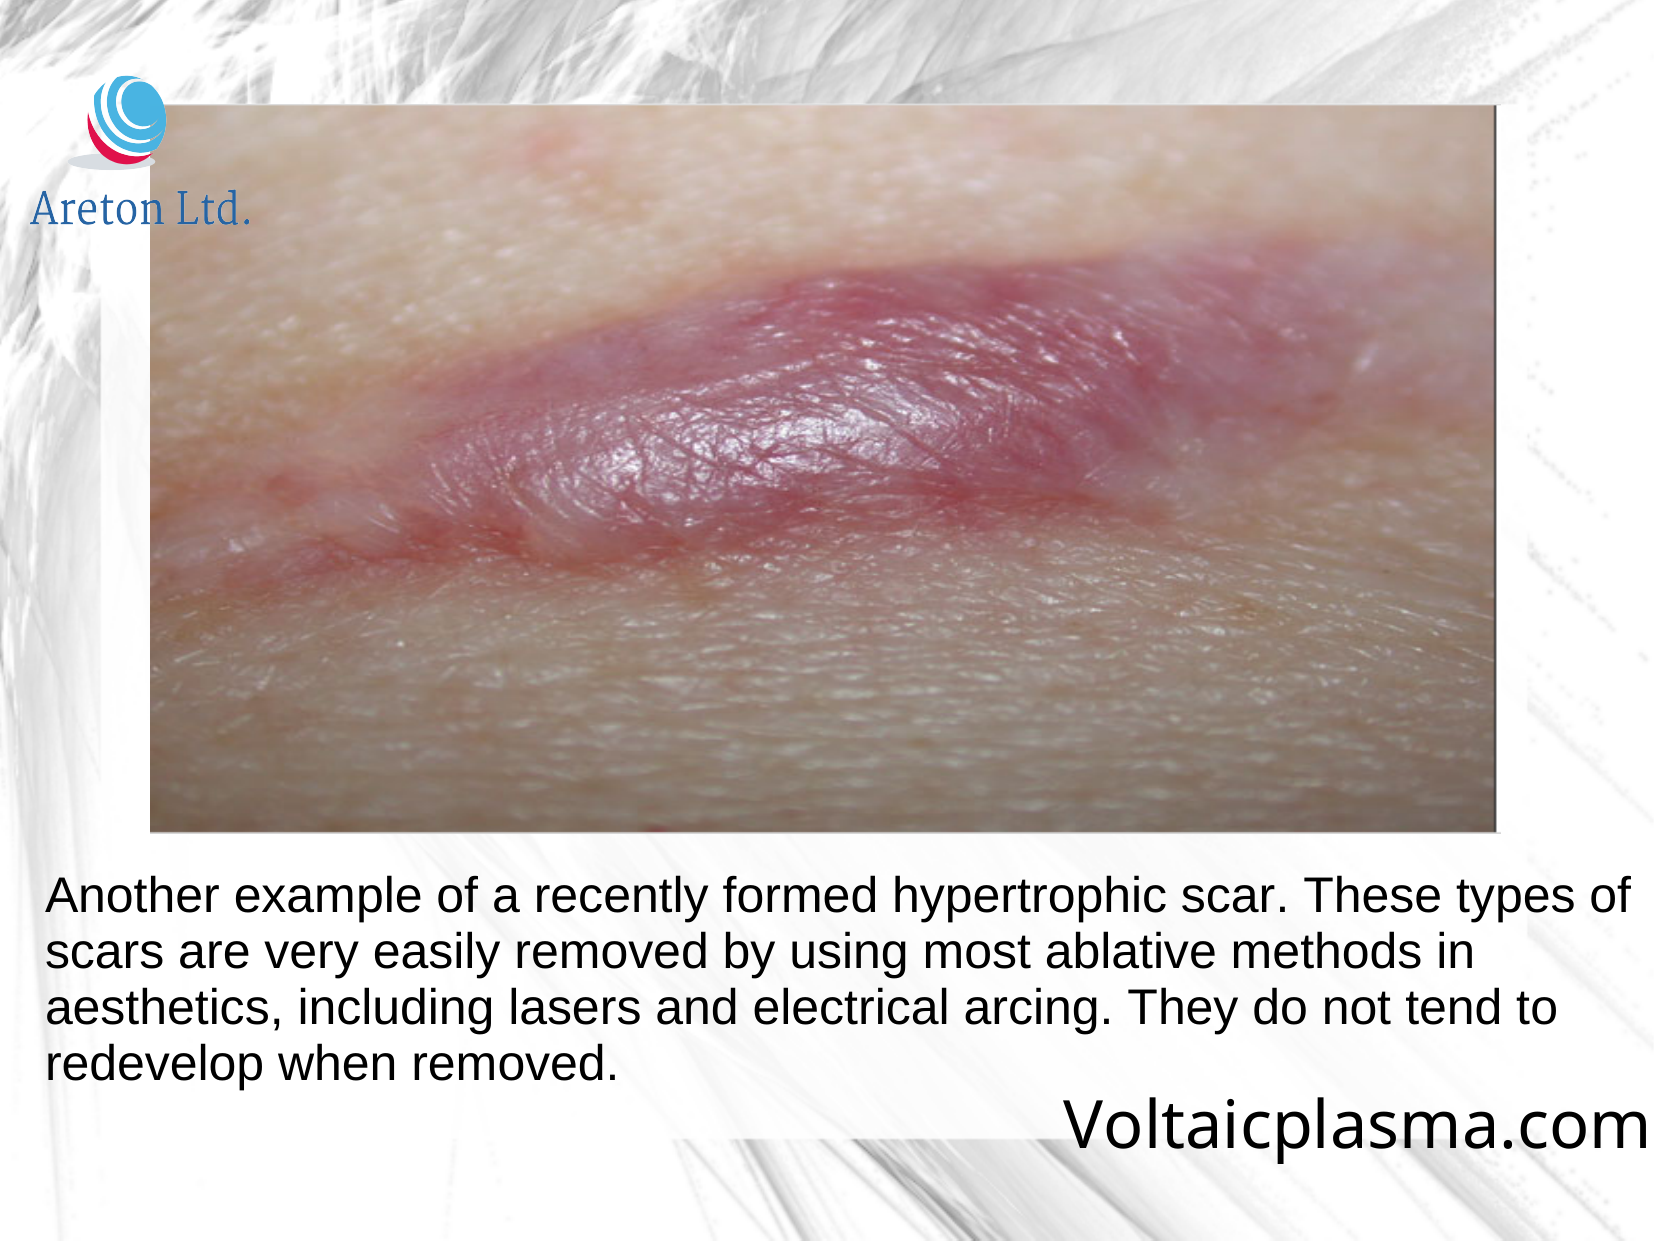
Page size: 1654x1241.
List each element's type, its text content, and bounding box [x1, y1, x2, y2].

picture [0, 0, 1654, 1241]
text_box Voltaicplasma.com [632, 810, 1654, 1241]
text_box Another example of a recently formed hypertrophic scar. These types of scars are very easily removed by using most ablative methods in aesthetics, including lasers and electrical arcing. They do not tend to redevelop when removed. [45, 867, 632, 1091]
